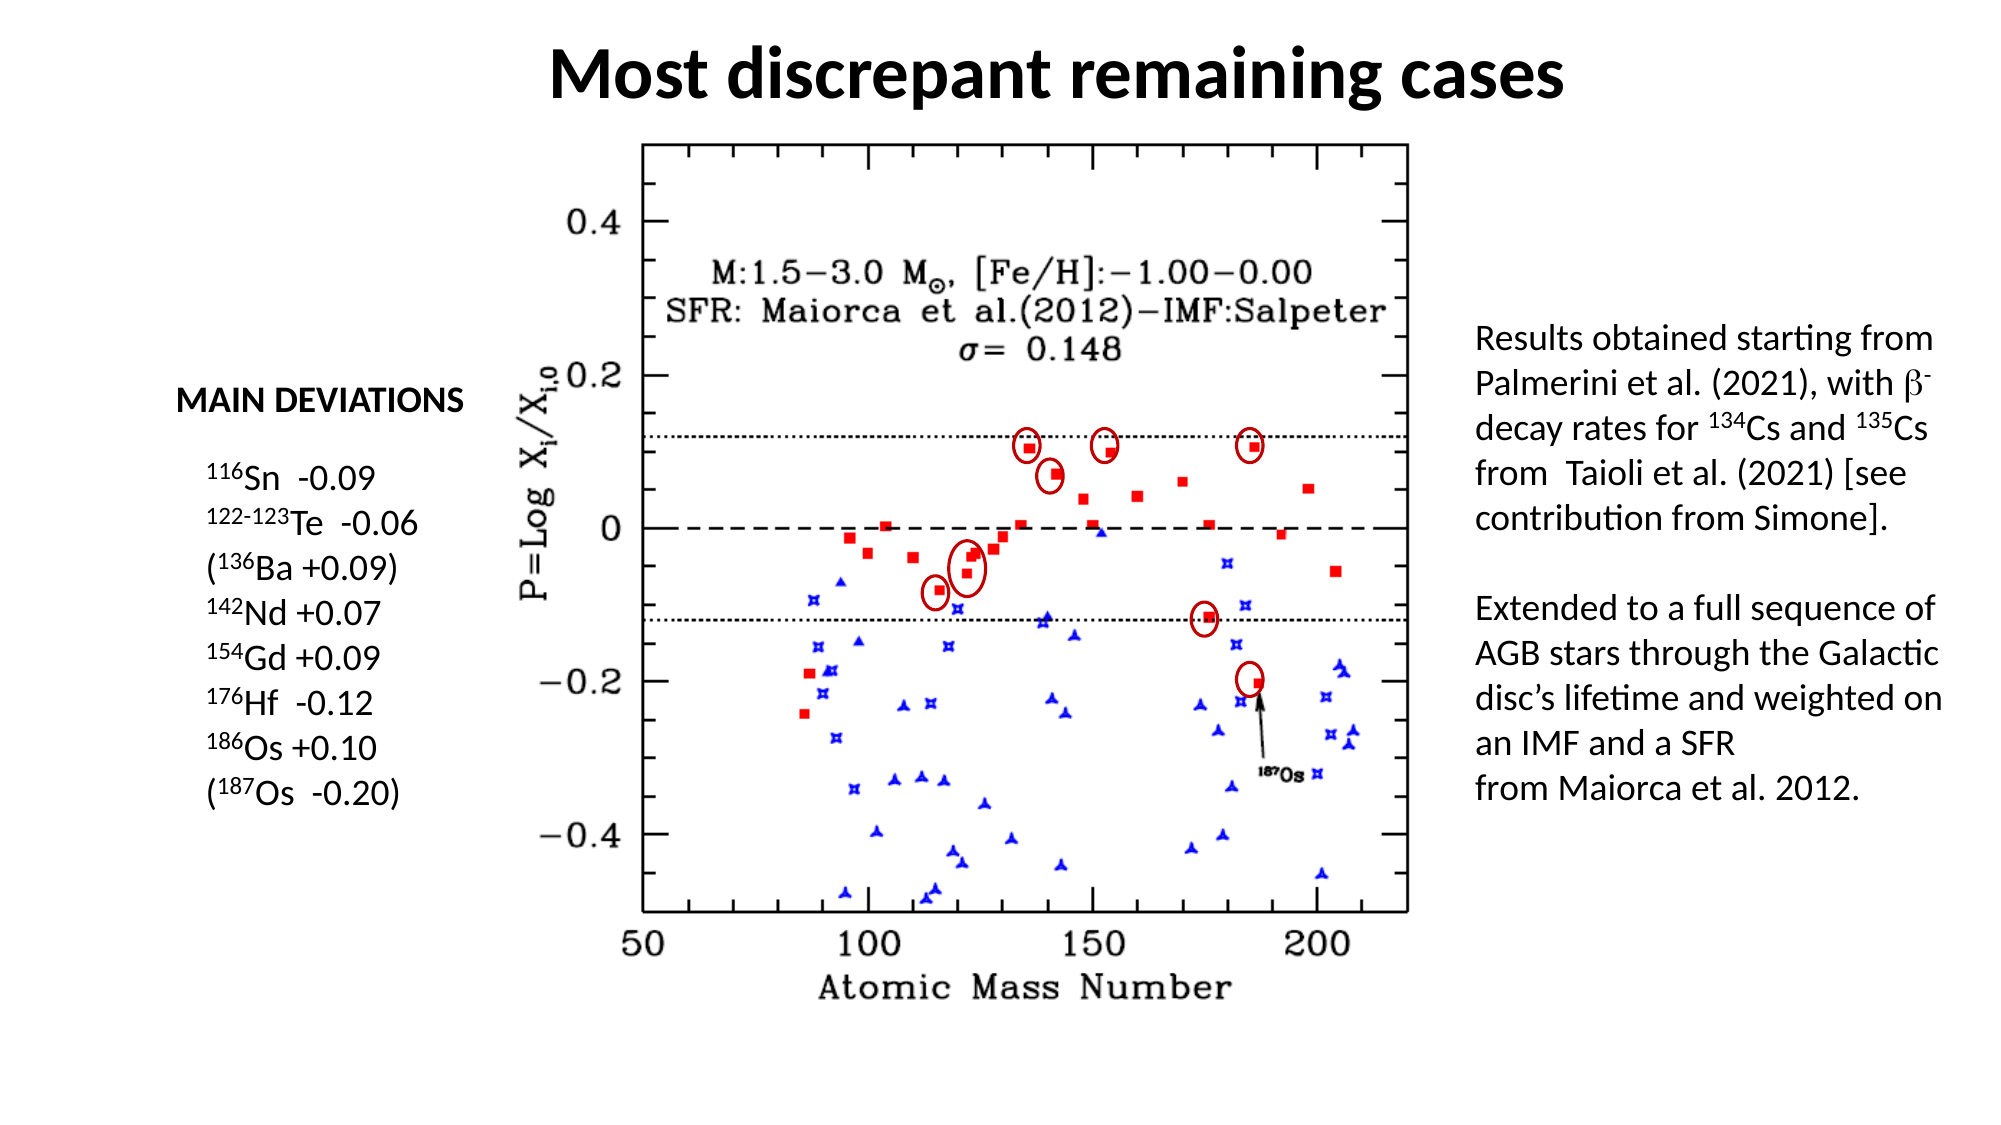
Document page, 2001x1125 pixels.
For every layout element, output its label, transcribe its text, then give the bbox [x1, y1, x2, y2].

text_box Most discrepant remaining cases [533, 16, 1593, 123]
text_box MAIN DEVIATIONS [160, 367, 483, 429]
text_box 116Sn -0.09 122-123Te -0.06 (136Ba +0.09) 142Nd +0.07 154Gd +0.09 176Hf -0.12 186Os +0.10 (187Os -0.20) [191, 446, 552, 821]
picture [482, 0, 1460, 1103]
text_box Results obtained starting from Palmerini et al. (2021), with b- decay rates for 134Cs and 135Cs from Taioli et al. (2021) [see contribution from Simone]. Extended to a full sequence of AGB stars through the Galactic disc’s lifetime and weighted on an IMF and a SFR from Maiorca et al. 2012. [1460, 305, 1960, 820]
